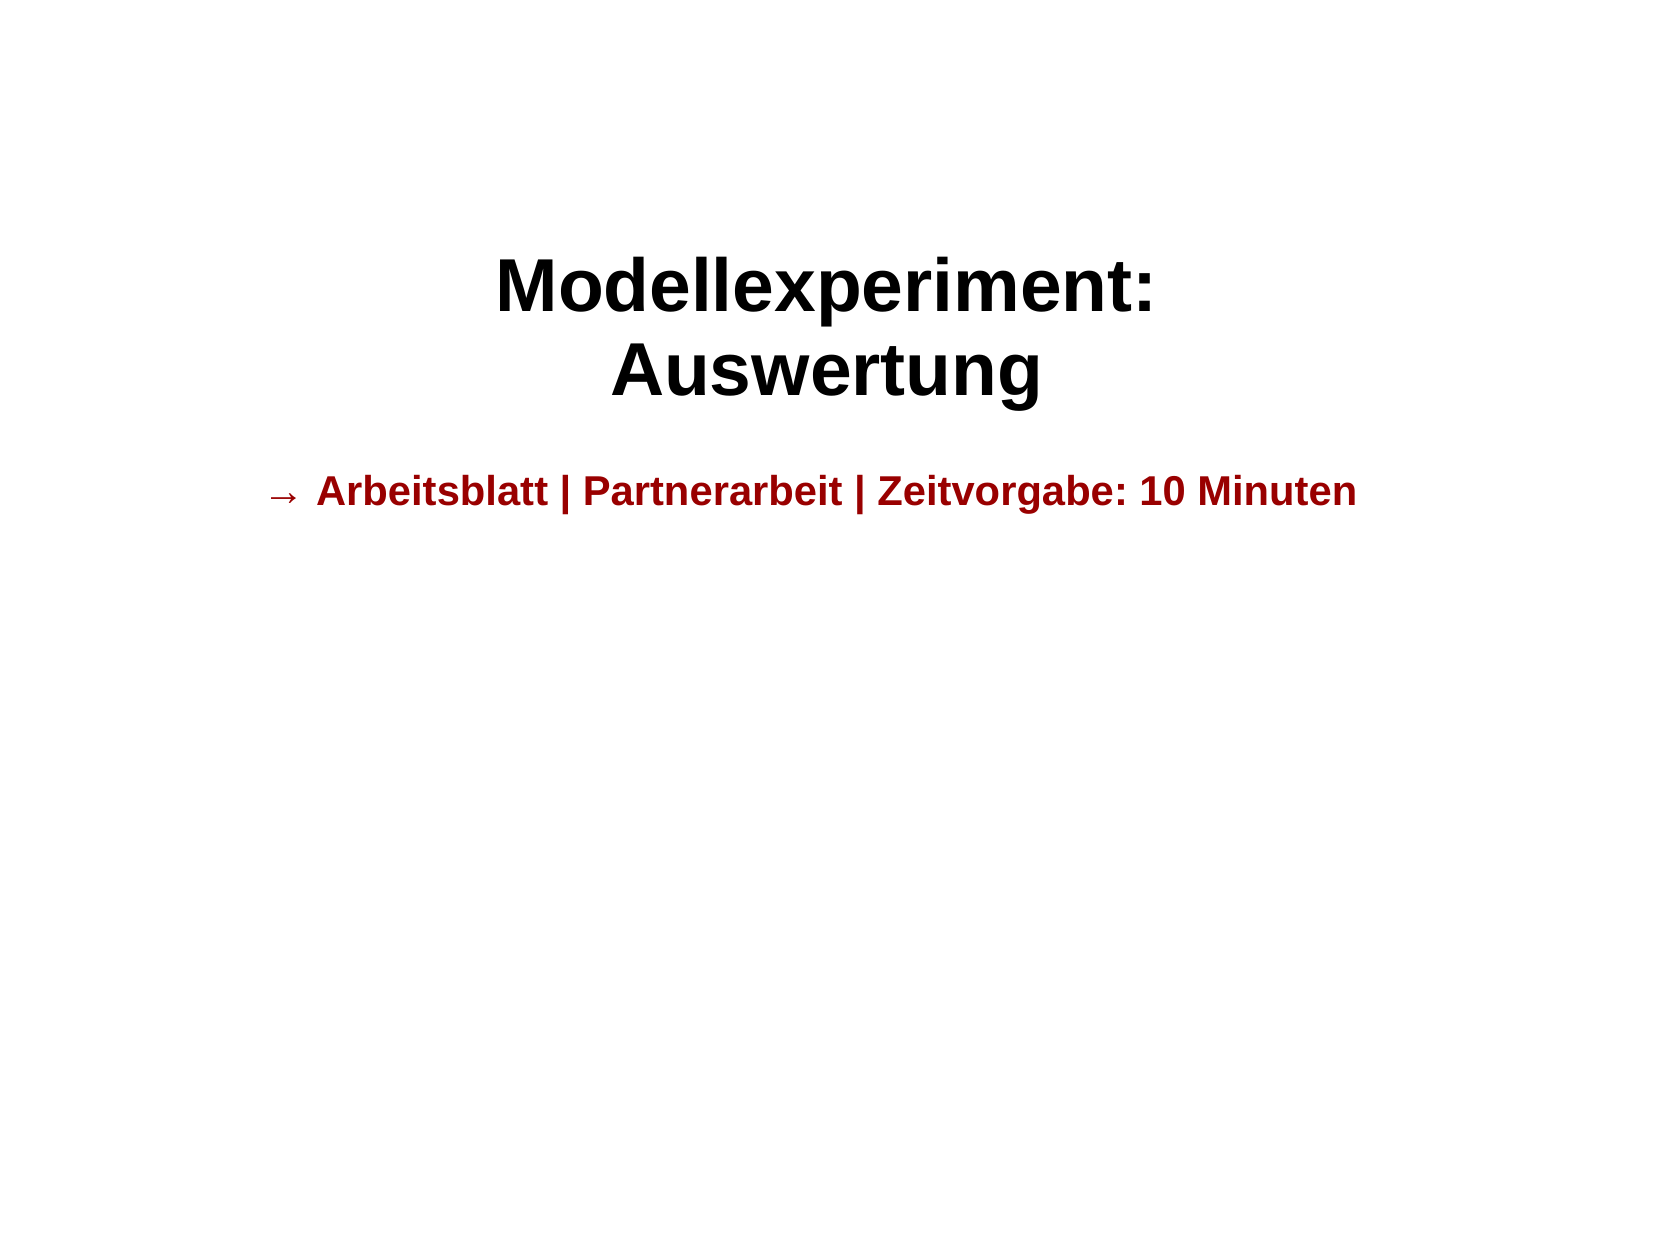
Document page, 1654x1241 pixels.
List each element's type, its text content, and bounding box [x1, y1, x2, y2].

text_box Modellexperiment: Auswertung [118, 236, 1536, 419]
text_box → Arbeitsblatt | Partnerarbeit | Zeitvorgabe: 10 Minuten [248, 460, 1394, 544]
